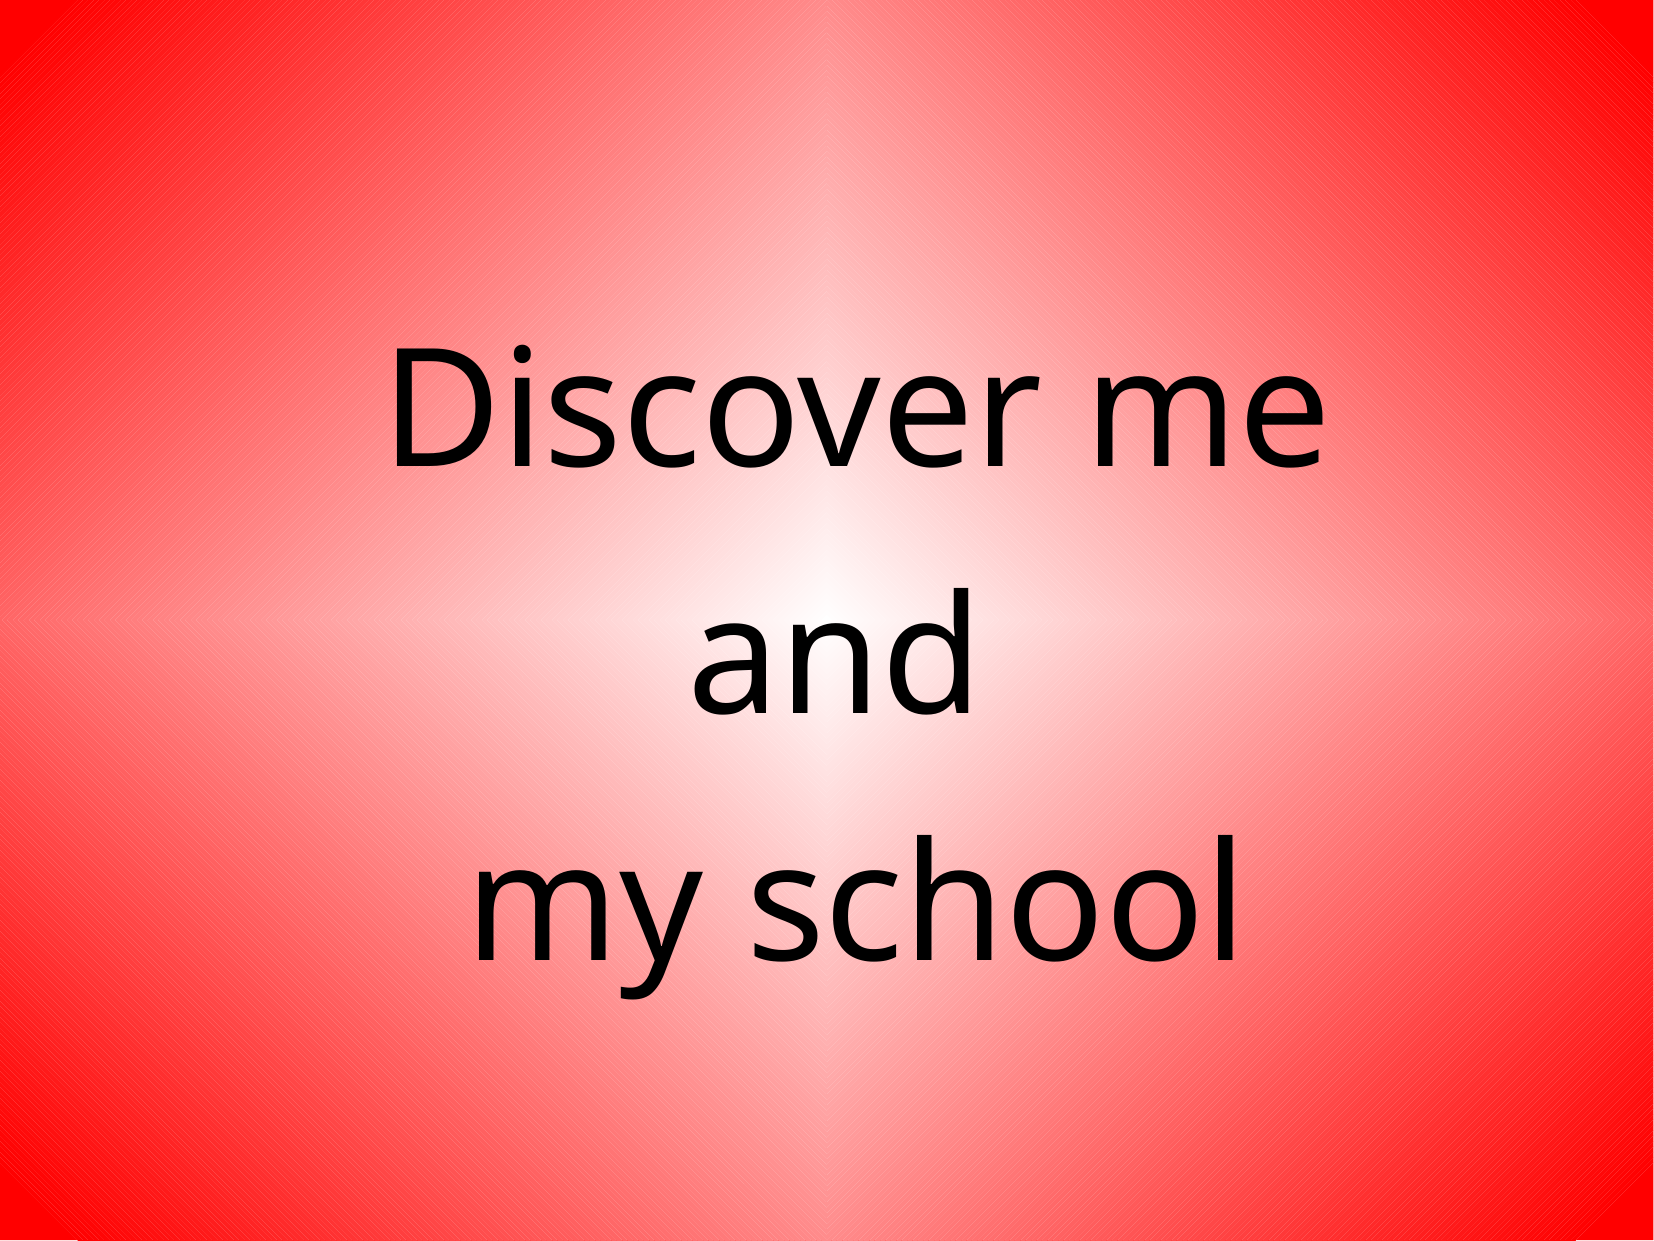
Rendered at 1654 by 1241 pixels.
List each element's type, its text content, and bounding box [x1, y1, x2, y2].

title [82, 49, 1571, 257]
list Discover me and my school [82, 290, 1571, 1010]
